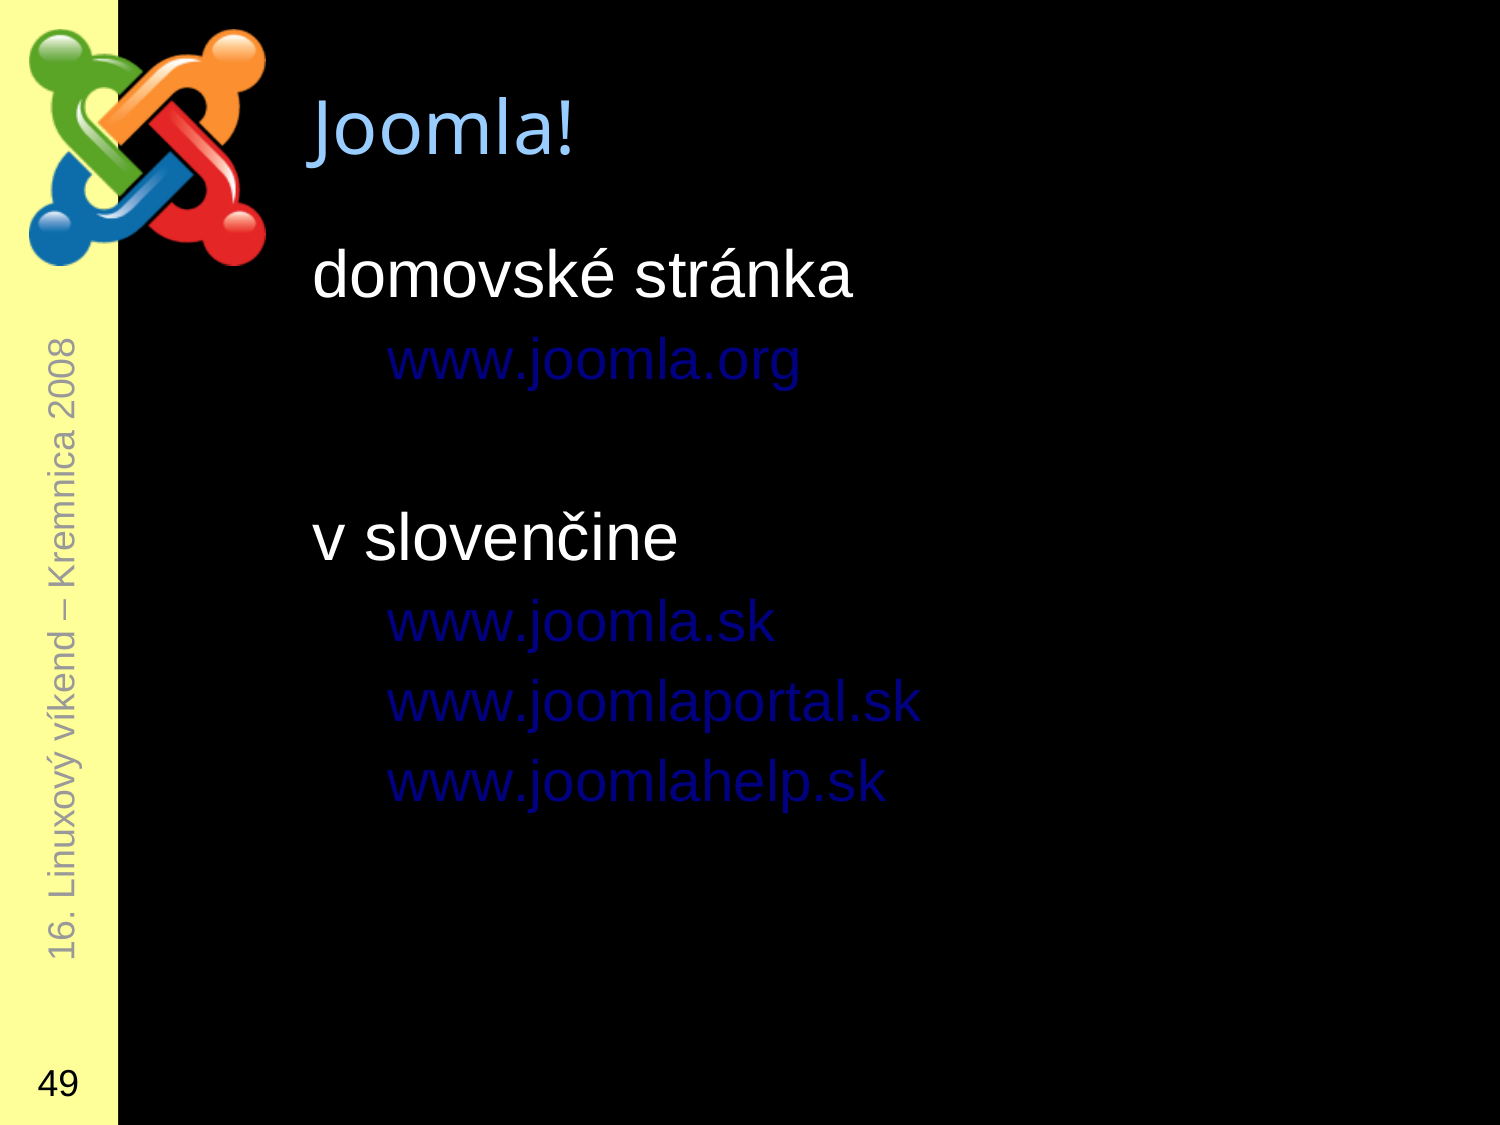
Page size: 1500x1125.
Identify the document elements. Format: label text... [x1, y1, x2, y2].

picture [29, 29, 266, 266]
list domovské stránka www.joomla.org v slovenčine www.joomla.sk www.joomlaportal.sk www.joomlahelp.sk [312, 237, 1450, 986]
title Joomla! [312, 24, 1450, 226]
